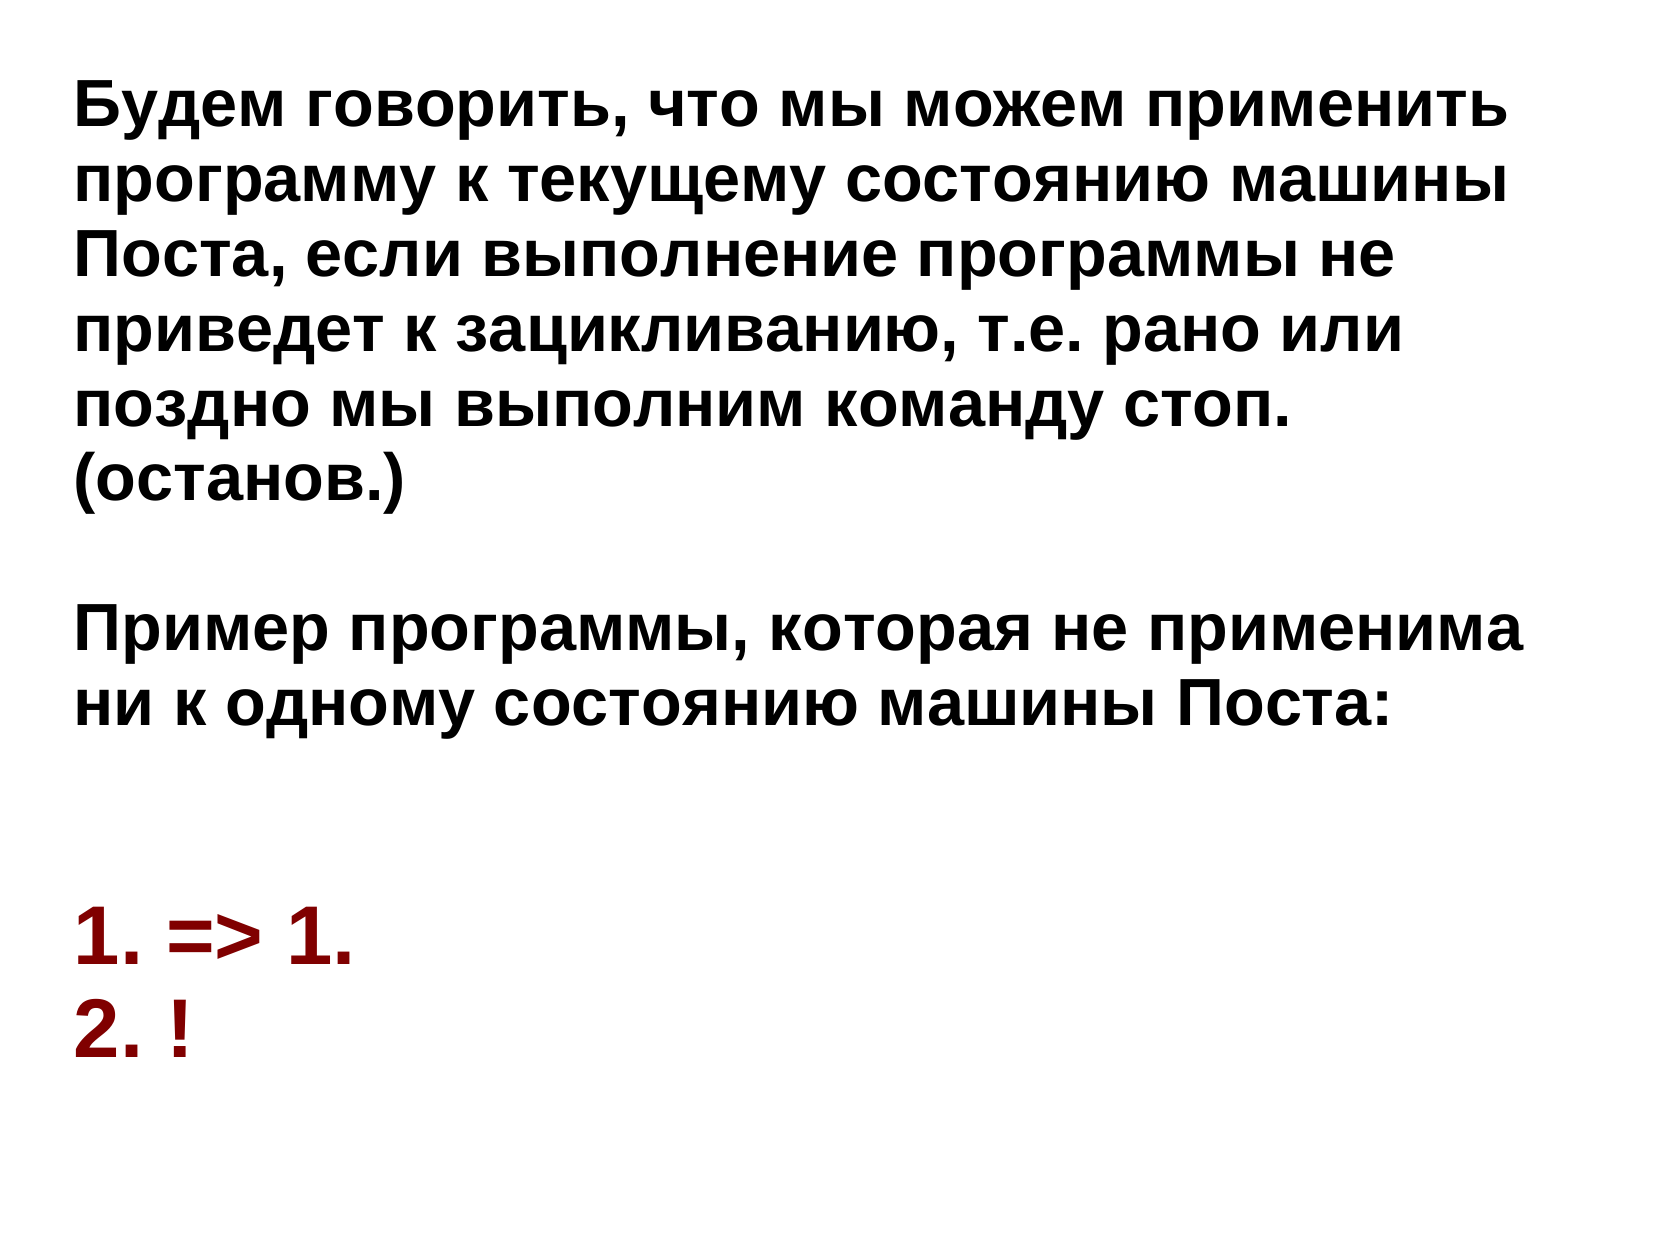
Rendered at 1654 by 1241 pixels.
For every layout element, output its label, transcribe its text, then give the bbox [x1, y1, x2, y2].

text_box Будем говорить, что мы можем применить программу к текущему состоянию машины Поста, если выполнение программы не приведет к зацикливанию, т.е. рано или поздно мы выполним команду стоп. (останов.) Пример программы, которая не применима ни к одному состоянию машины Поста: 1. => 1. 2. ! [59, 59, 1595, 1083]
